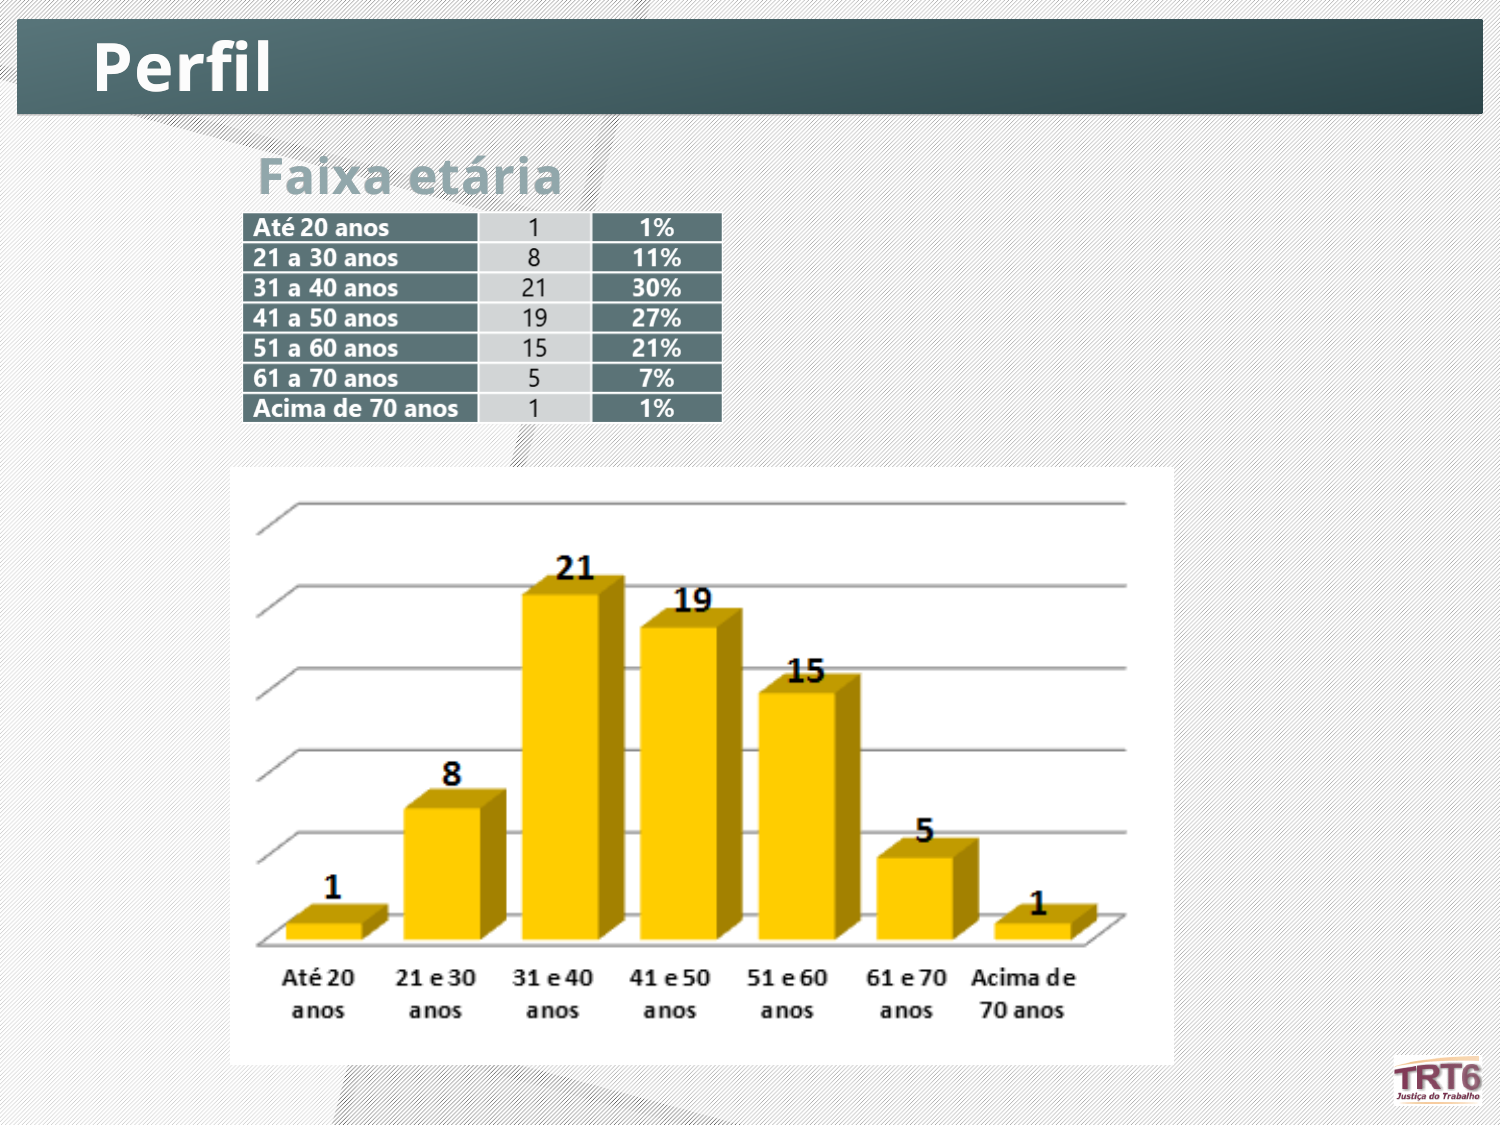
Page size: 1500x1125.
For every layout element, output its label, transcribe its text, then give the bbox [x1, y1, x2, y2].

text_box Faixa etária [242, 137, 1270, 212]
text_box [18, 19, 1482, 114]
picture [230, 467, 1174, 1065]
text_box Perfil [77, 18, 1270, 113]
picture [242, 203, 723, 437]
picture [1393, 1055, 1483, 1106]
